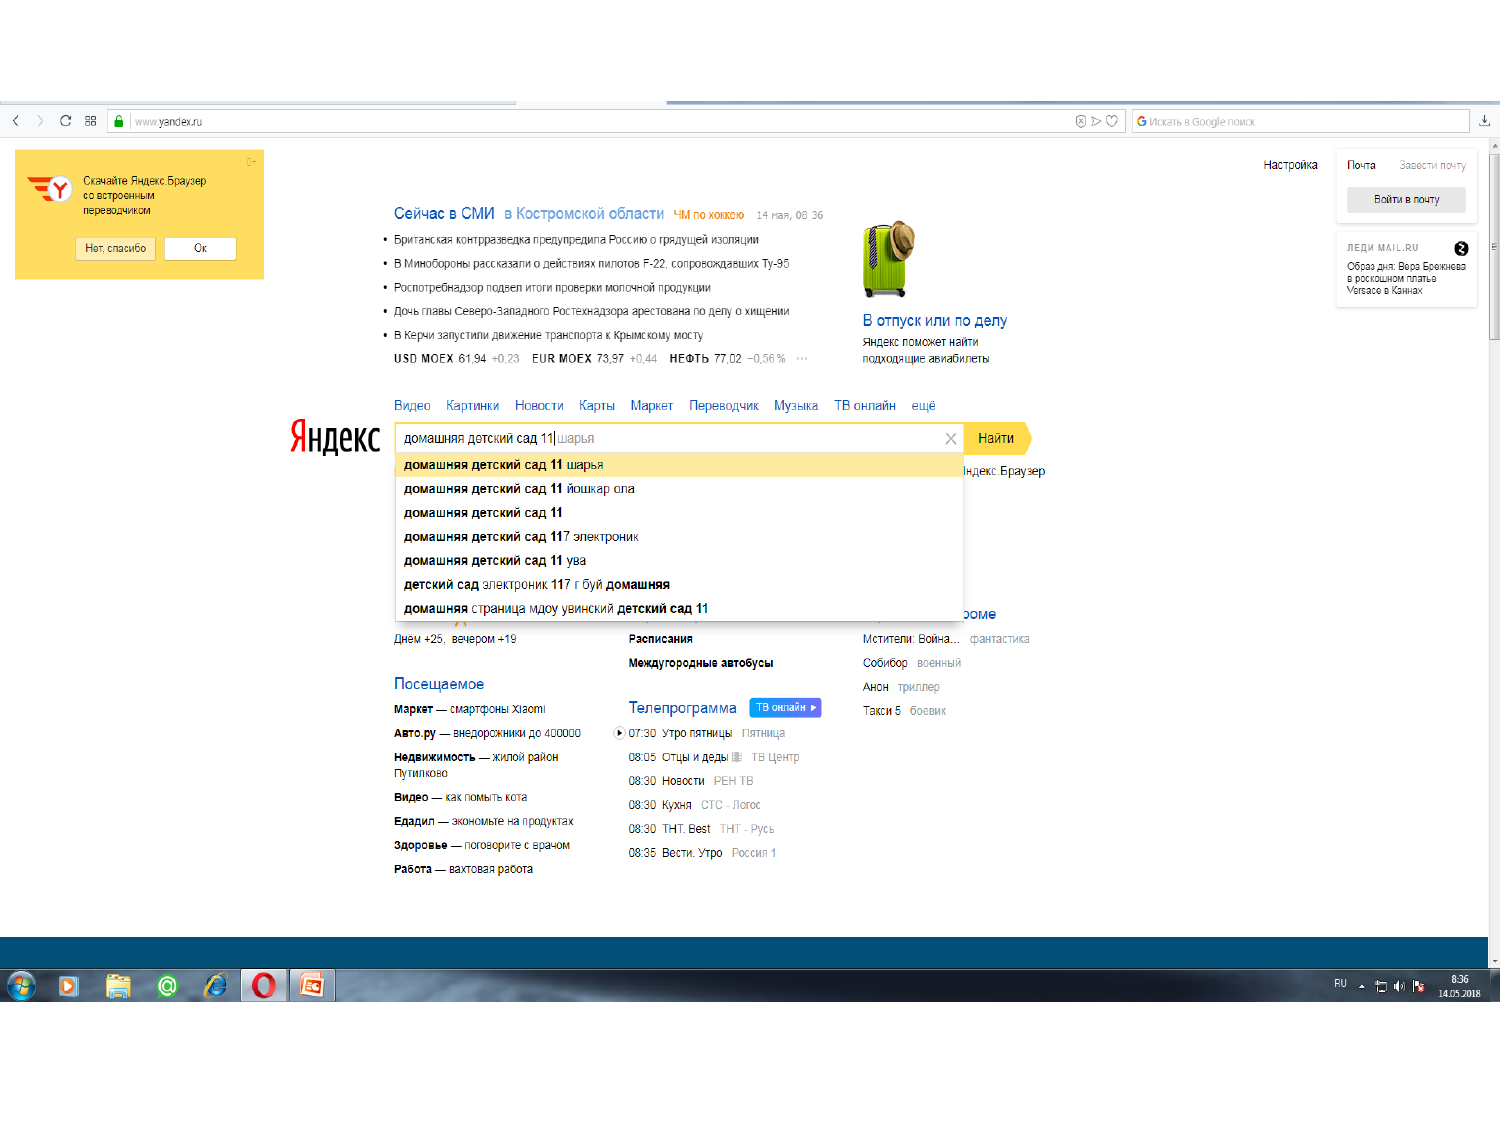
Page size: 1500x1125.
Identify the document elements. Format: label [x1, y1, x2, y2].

picture [0, 101, 1500, 1002]
